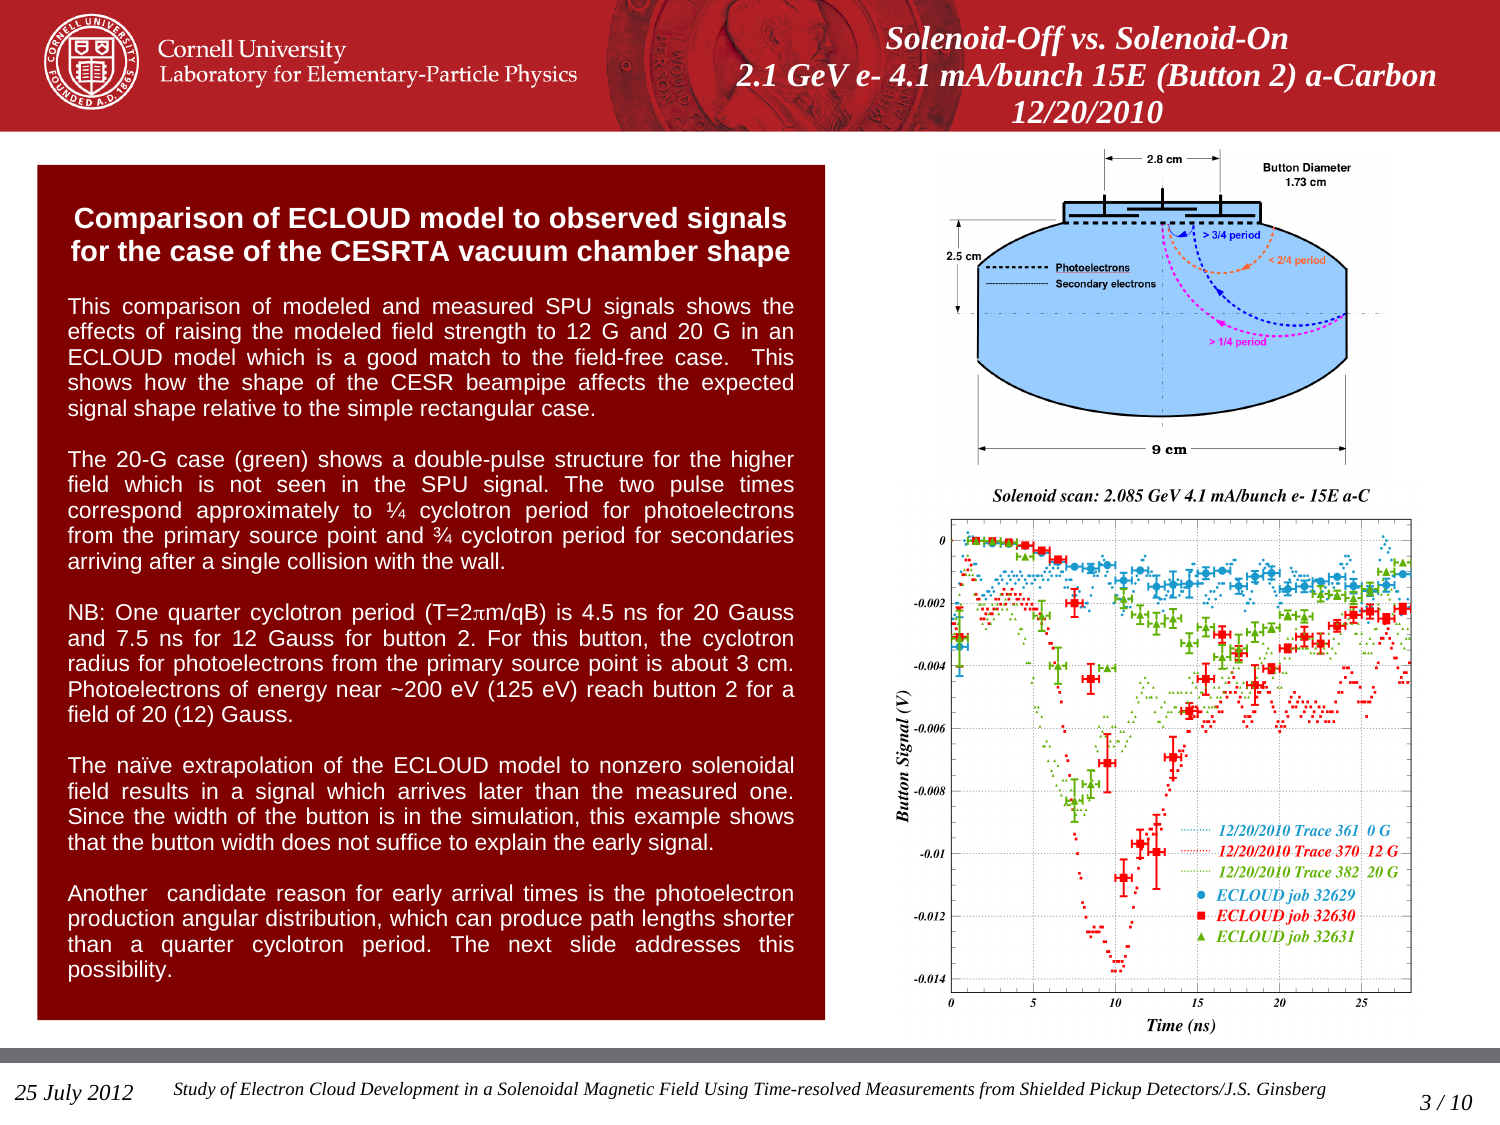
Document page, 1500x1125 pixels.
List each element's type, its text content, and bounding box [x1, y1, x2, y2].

picture [891, 149, 1425, 1038]
title Solenoid-Off vs. Solenoid-On 2.1 GeV e- 4.1 mA/bunch 15E (Button 2) a-Carbon 12/20/2010 [675, 0, 1500, 150]
text_box Comparison of ECLOUD model to observed signals for the case of the CESRTA vacuum chamber shape This comparison of modeled and measured SPU signals shows the effects of raising the modeled field strength to 12 G and 20 G in an ECLOUD model which is a good match to the field-free case. This shows how the shape of the CESR beampipe affects the expected signal shape relative to the simple rectangular case. The 20-G case (green) shows a double-pulse structure for the higher field which is not seen in the SPU signal. The two pulse times correspond approximately to ¼ cyclotron period for photoelectrons from the primary source point and ¾ cyclotron period for secondaries arriving after a single collision with the wall. NB: One quarter cyclotron period (T=2pm/qB) is 4.5 ns for 20 Gauss and 7.5 ns for 12 Gauss for button 2. For this button, the cyclotron radius for photoelectrons from the primary source point is about 3 cm. Photoelectrons of energy near ~200 eV (125 eV) reach button 2 for a field of 20 (12) Gauss. The naïve extrapolation of the ECLOUD model to nonzero solenoidal field results in a signal which arrives later than the measured one. Since the width of the button is in the simulation, this example shows that the button width does not suffice to explain the early signal. Another candidate reason for early arrival times is the photoelectron production angular distribution, which can produce path lengths shorter than a quarter cyclotron period. The next slide addresses this possibility. [37, 164, 826, 1021]
picture [0, 0, 675, 132]
